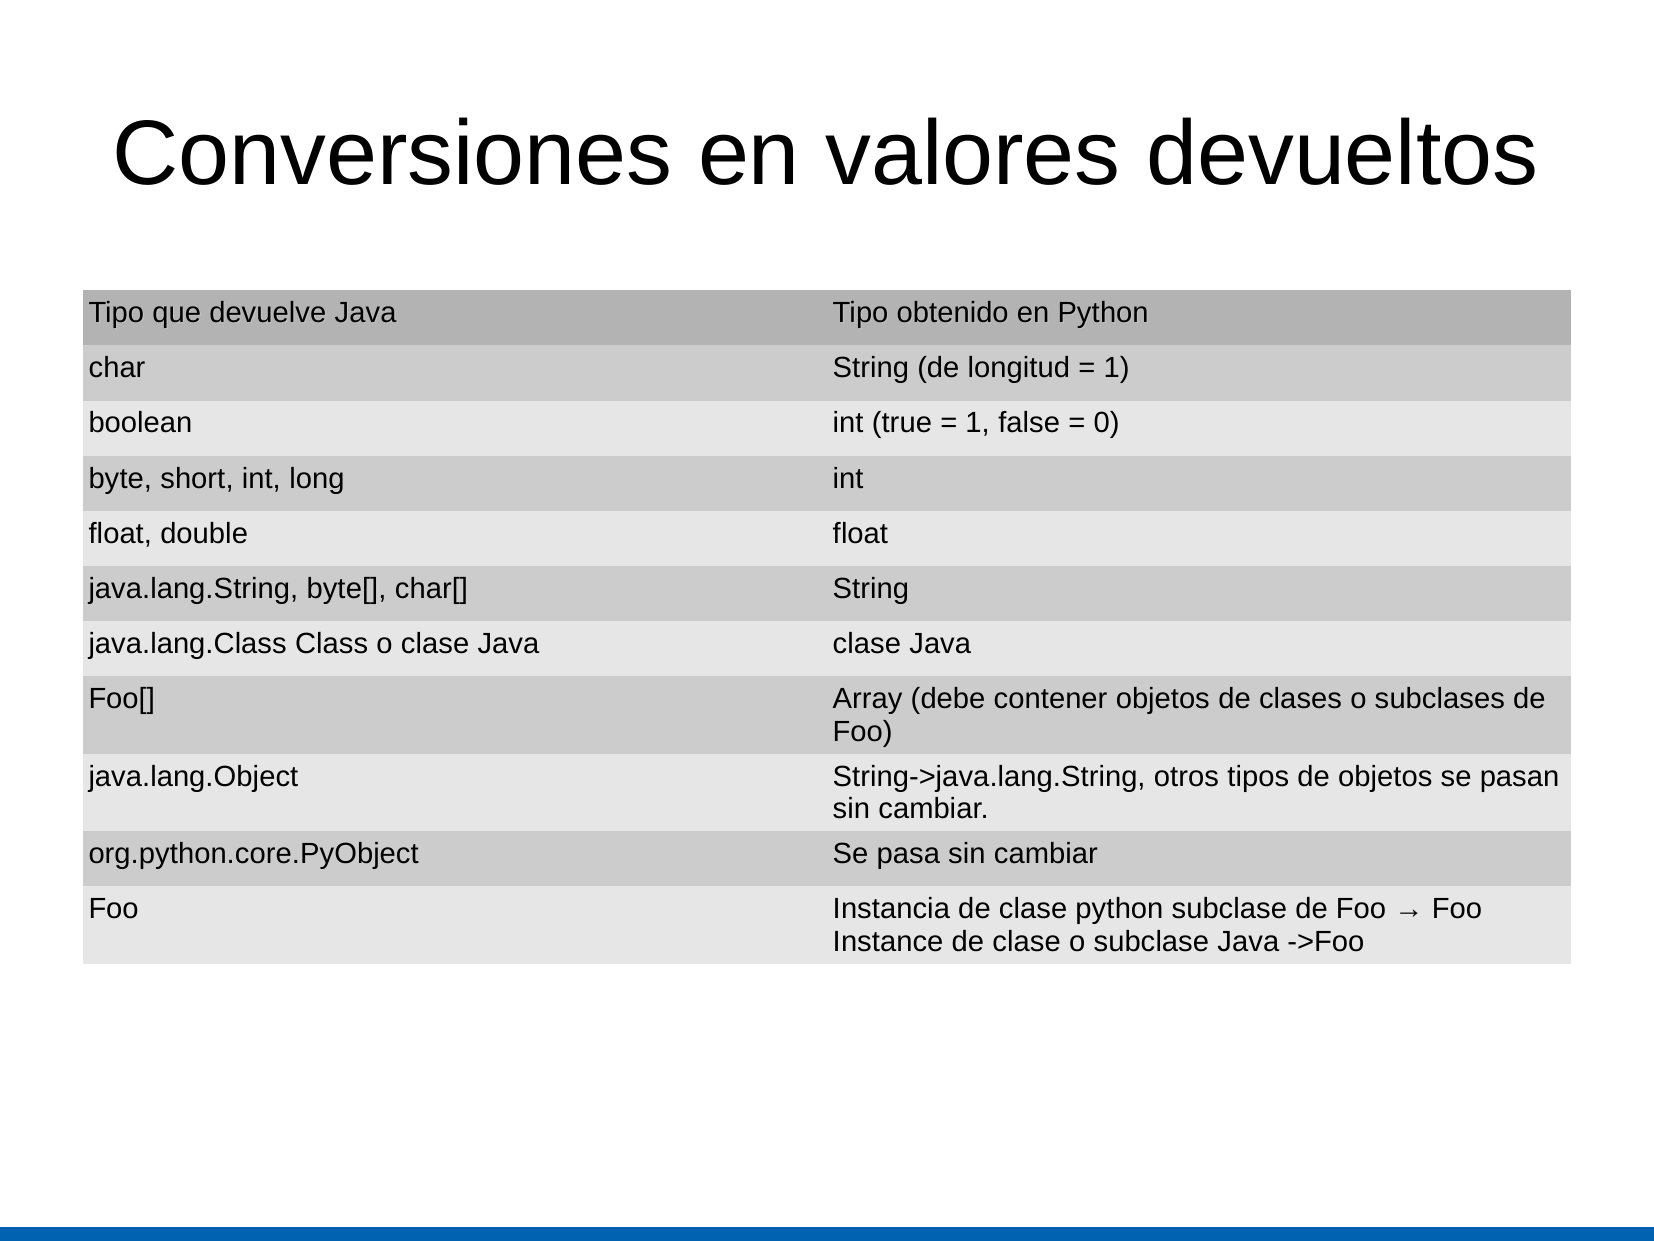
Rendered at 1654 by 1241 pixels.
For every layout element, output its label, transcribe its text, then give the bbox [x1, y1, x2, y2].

table_cell String [827, 566, 1571, 621]
table_cell int (true = 1, false = 0) [827, 401, 1571, 456]
table_cell Instancia de clase python subclase de Foo → Foo Instance de clase o subclase Java ->Foo [827, 886, 1571, 964]
title Conversiones en valores devueltos [82, 49, 1571, 257]
table_cell java.lang.String, byte[], char[] [83, 566, 827, 621]
table_cell Foo[] [83, 676, 827, 754]
table_header Tipo que devuelve Java [83, 290, 827, 345]
table_cell org.python.core.PyObject [83, 831, 827, 886]
table_cell Array (debe contener objetos de clases o subclases de Foo) [827, 676, 1571, 754]
table_cell boolean [83, 401, 827, 456]
table_cell java.lang.Object [83, 754, 827, 831]
table_cell clase Java [827, 621, 1571, 676]
table_cell String (de longitud = 1) [827, 345, 1571, 401]
table_cell Se pasa sin cambiar [827, 831, 1571, 886]
table_cell float, double [83, 511, 827, 566]
table_cell char [83, 345, 827, 401]
table_cell float [827, 511, 1571, 566]
table_cell String->java.lang.String, otros tipos de objetos se pasan sin cambiar. [827, 754, 1571, 831]
table_cell byte, short, int, long [83, 456, 827, 511]
table_cell int [827, 456, 1571, 511]
table_header Tipo obtenido en Python [827, 290, 1571, 345]
table_cell Foo [83, 886, 827, 964]
table_cell java.lang.Class Class o clase Java [83, 621, 827, 676]
